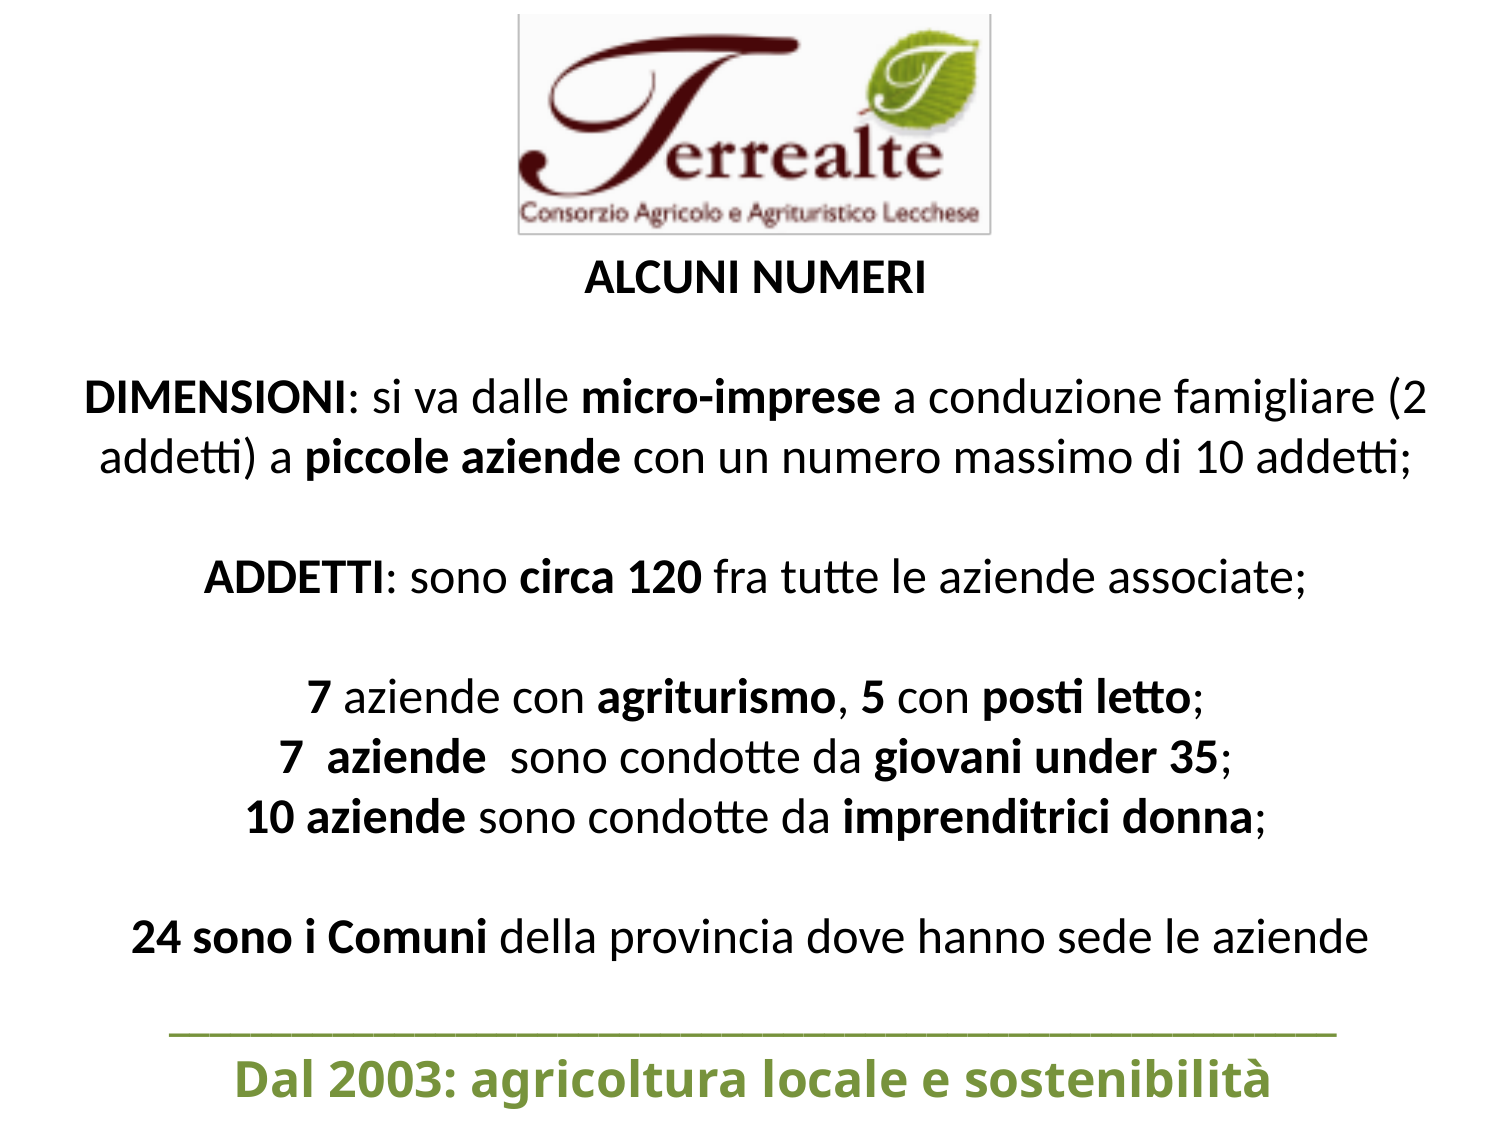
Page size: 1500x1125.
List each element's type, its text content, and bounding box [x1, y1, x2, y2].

picture [0, 14, 1500, 286]
title ALCUNI NUMERI DIMENSIONI: si va dalle micro-imprese a conduzione famigliare (2 addetti) a piccole aziende con un numero massimo di 10 addetti; ADDETTI: sono circa 120 fra tutte le aziende associate; 7 aziende con agriturismo, 5 con posti letto; 7 aziende sono condotte da giovani under 35; 10 aziende sono condotte da imprenditrici donna; 24 sono i Comuni della provincia dove hanno sede le aziende [47, 286, 1465, 968]
text_box _________________________________________________________ Dal 2003: agricoltura locale e sostenibilità [6, 968, 1500, 1120]
